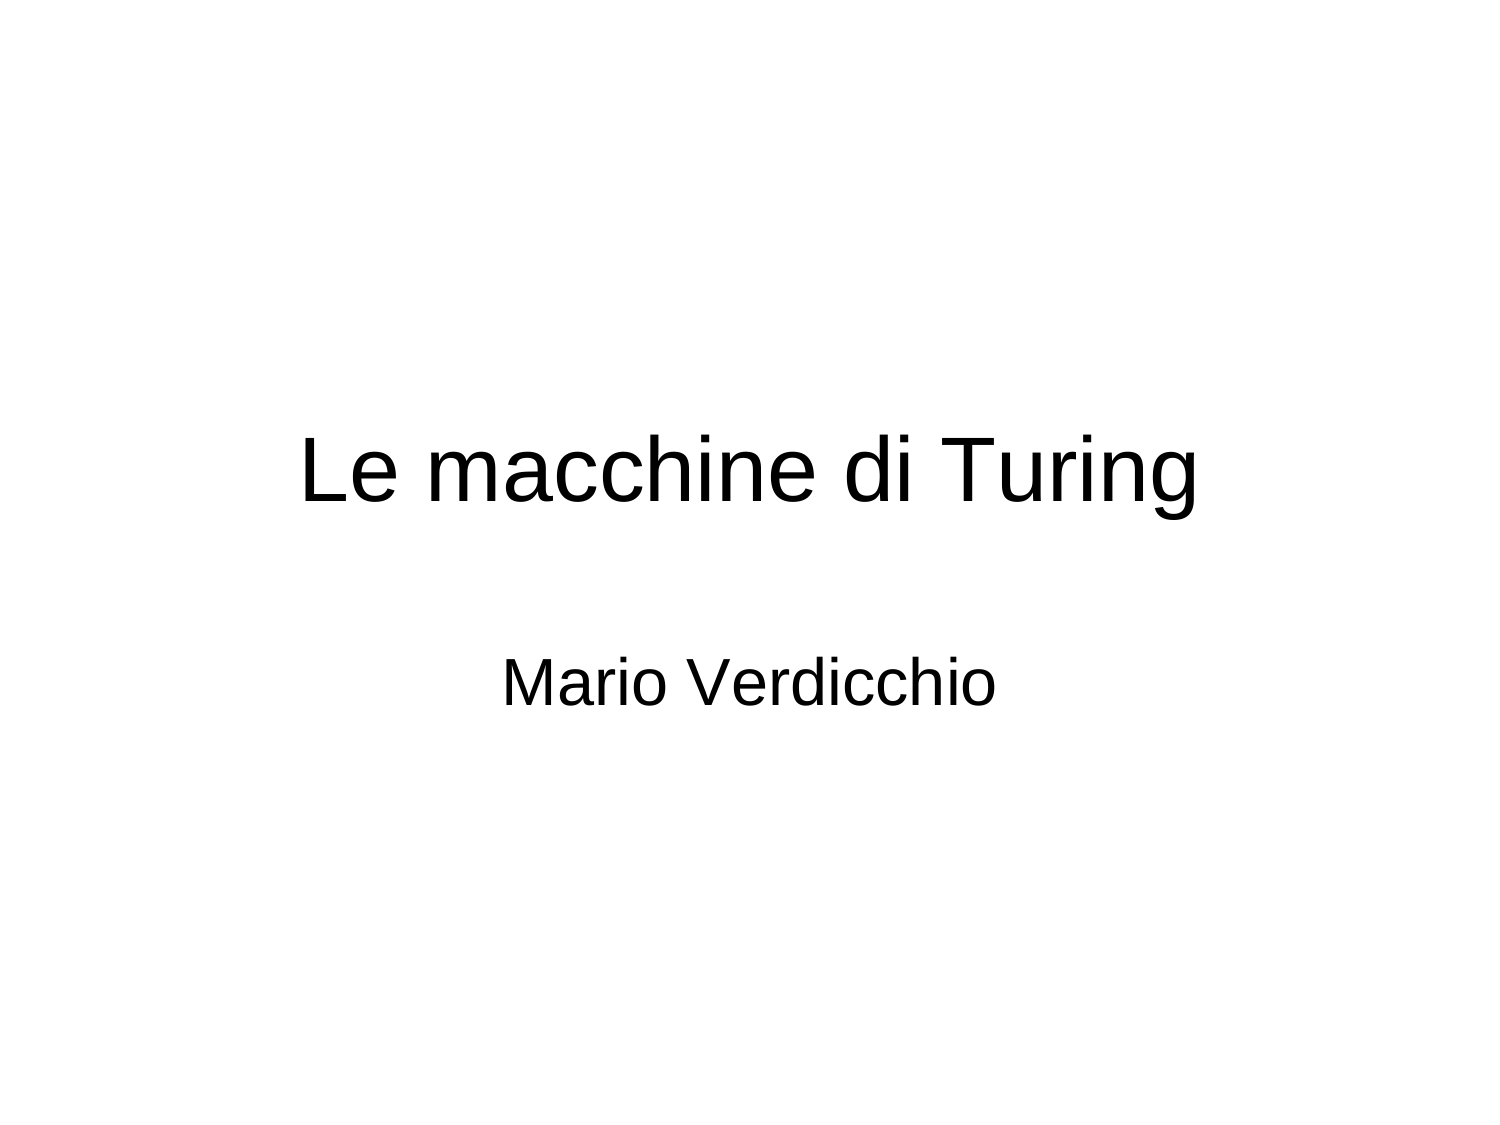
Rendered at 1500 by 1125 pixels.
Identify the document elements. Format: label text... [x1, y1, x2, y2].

title Le macchine di Turing [112, 349, 1388, 591]
subtitle Mario Verdicchio [225, 637, 1276, 926]
